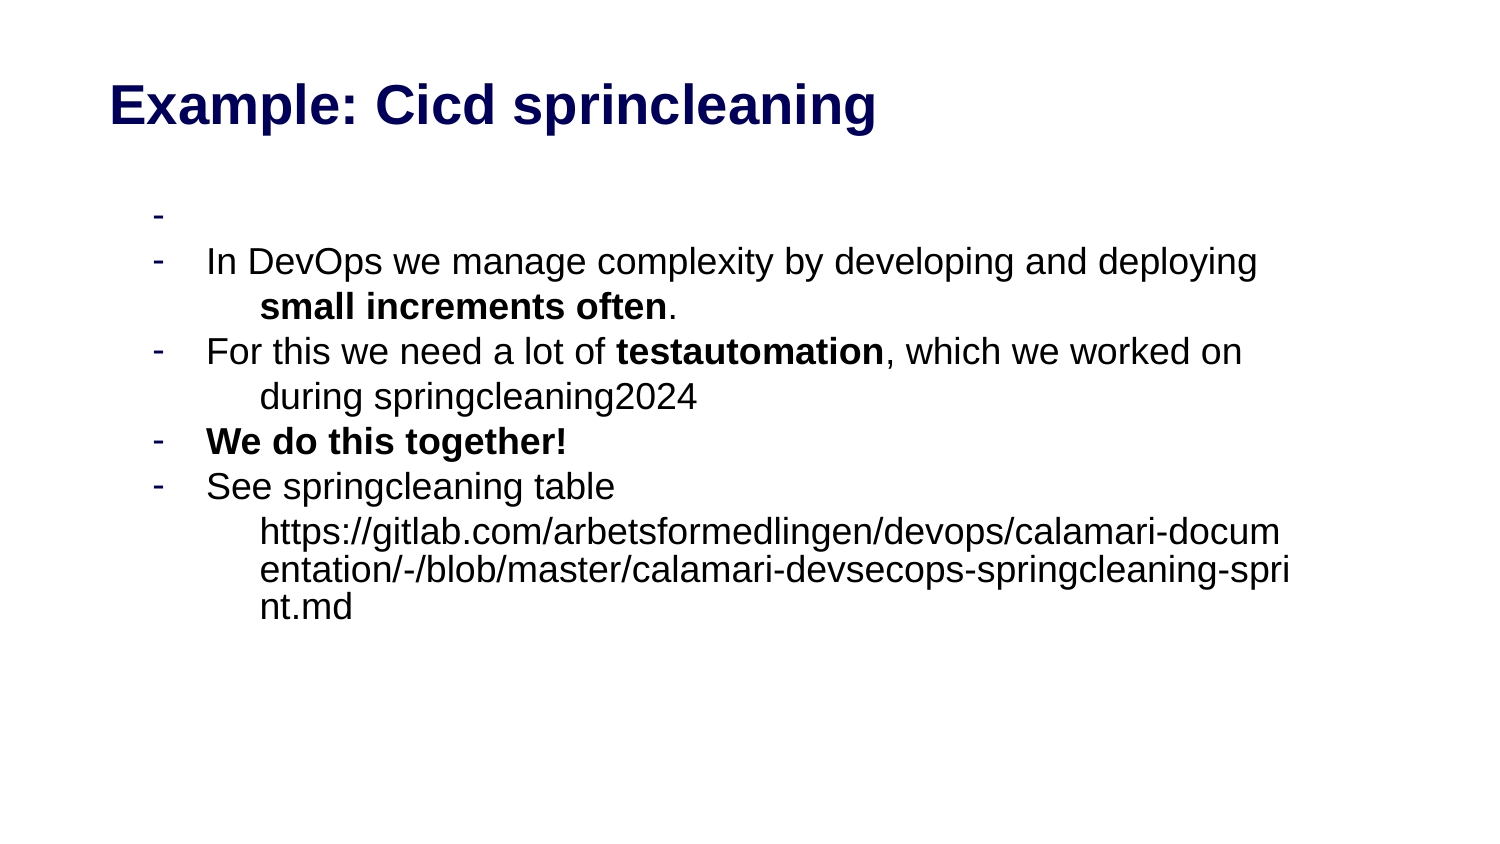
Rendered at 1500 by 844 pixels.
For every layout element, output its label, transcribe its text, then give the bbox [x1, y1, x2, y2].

list In DevOps we manage complexity by developing and deploying small increments often. For this we need a lot of testautomation, which we worked on during springcleaning2024 We do this together! See springcleaning table https://gitlab.com/arbetsformedlingen/devops/calamari-documentation/-/blob/master/calamari-devsecops-springcleaning-sprint.md [94, 177, 1312, 739]
title Example: Cicd sprincleaning [94, 53, 1312, 164]
